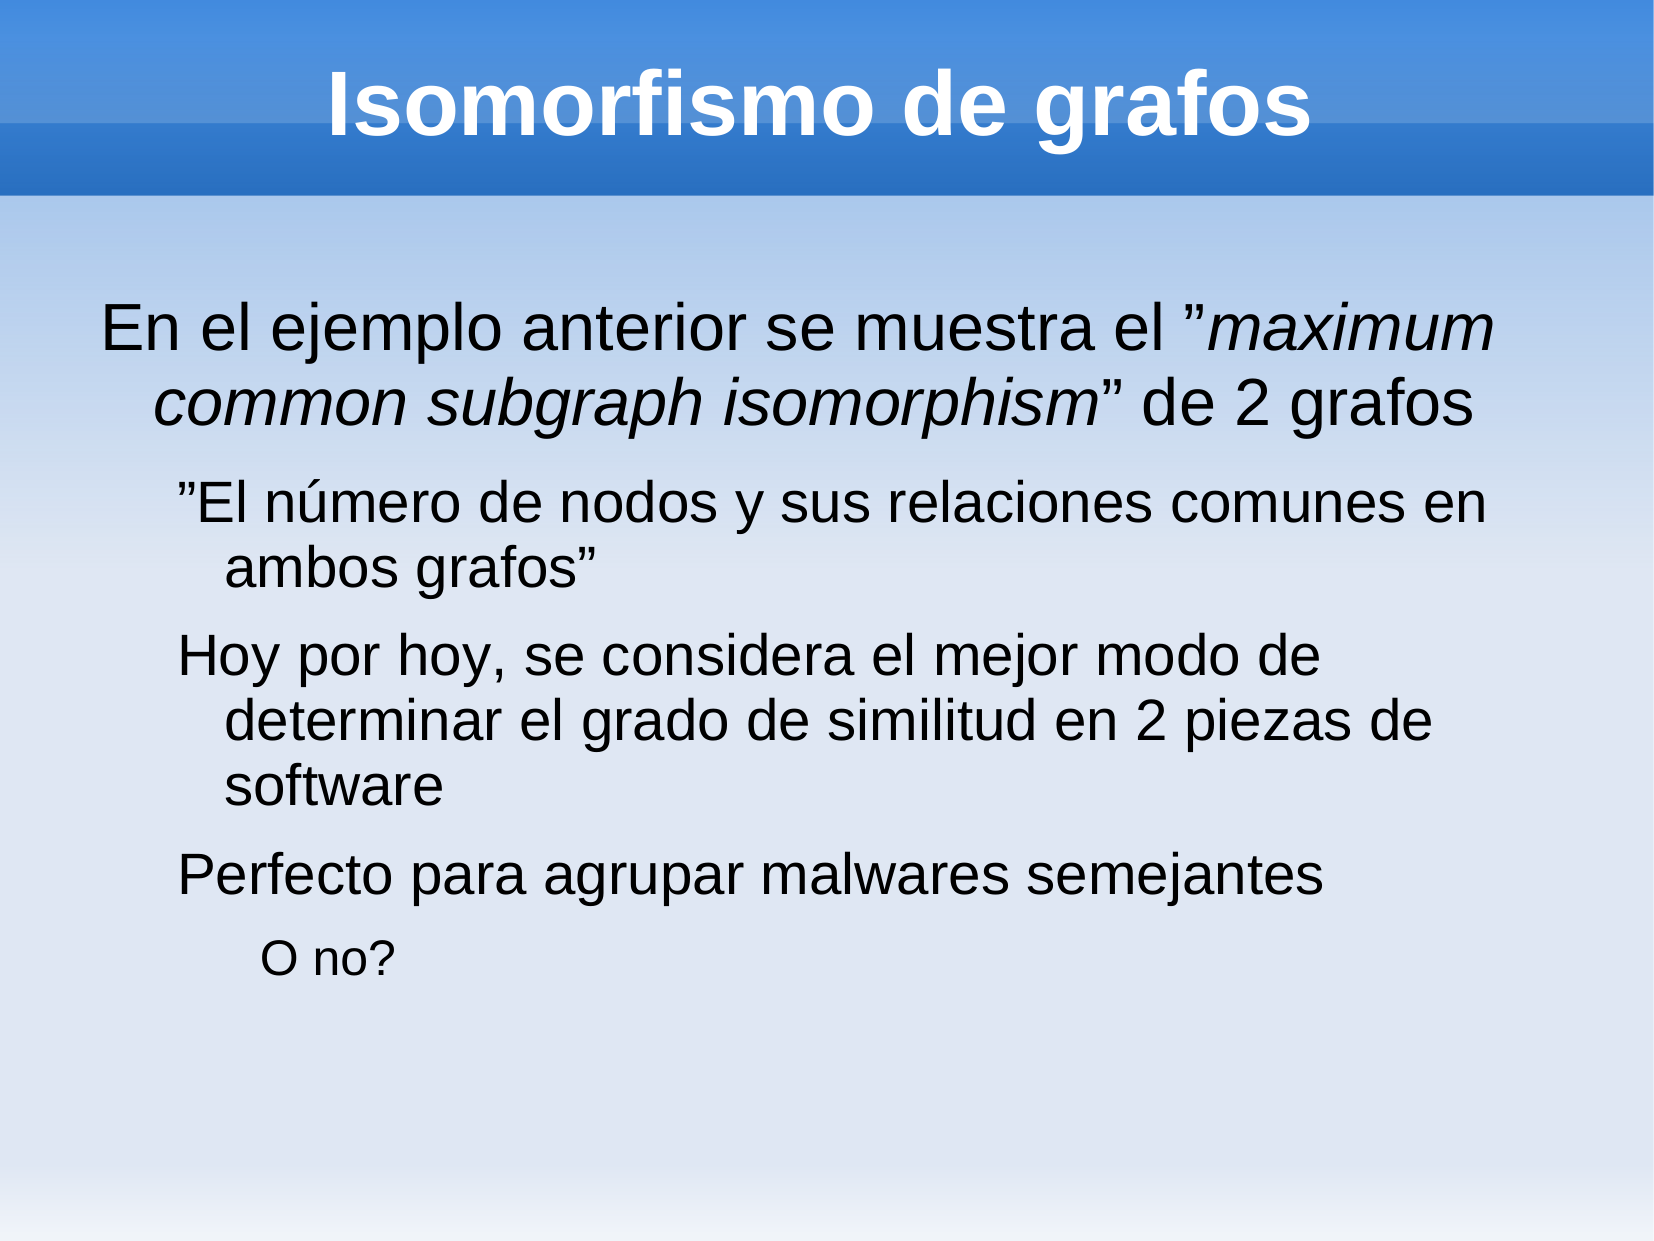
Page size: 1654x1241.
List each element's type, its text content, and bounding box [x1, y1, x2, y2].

picture [0, 0, 1654, 1241]
title Isomorfismo de grafos [76, 7, 1565, 200]
list En el ejemplo anterior se muestra el ”maximum common subgraph isomorphism” de 2 grafos ”El número de nodos y sus relaciones comunes en ambos grafos” Hoy por hoy, se considera el mejor modo de determinar el grado de similitud en 2 piezas de software Perfecto para agrupar malwares semejantes O no? [82, 290, 1571, 1094]
